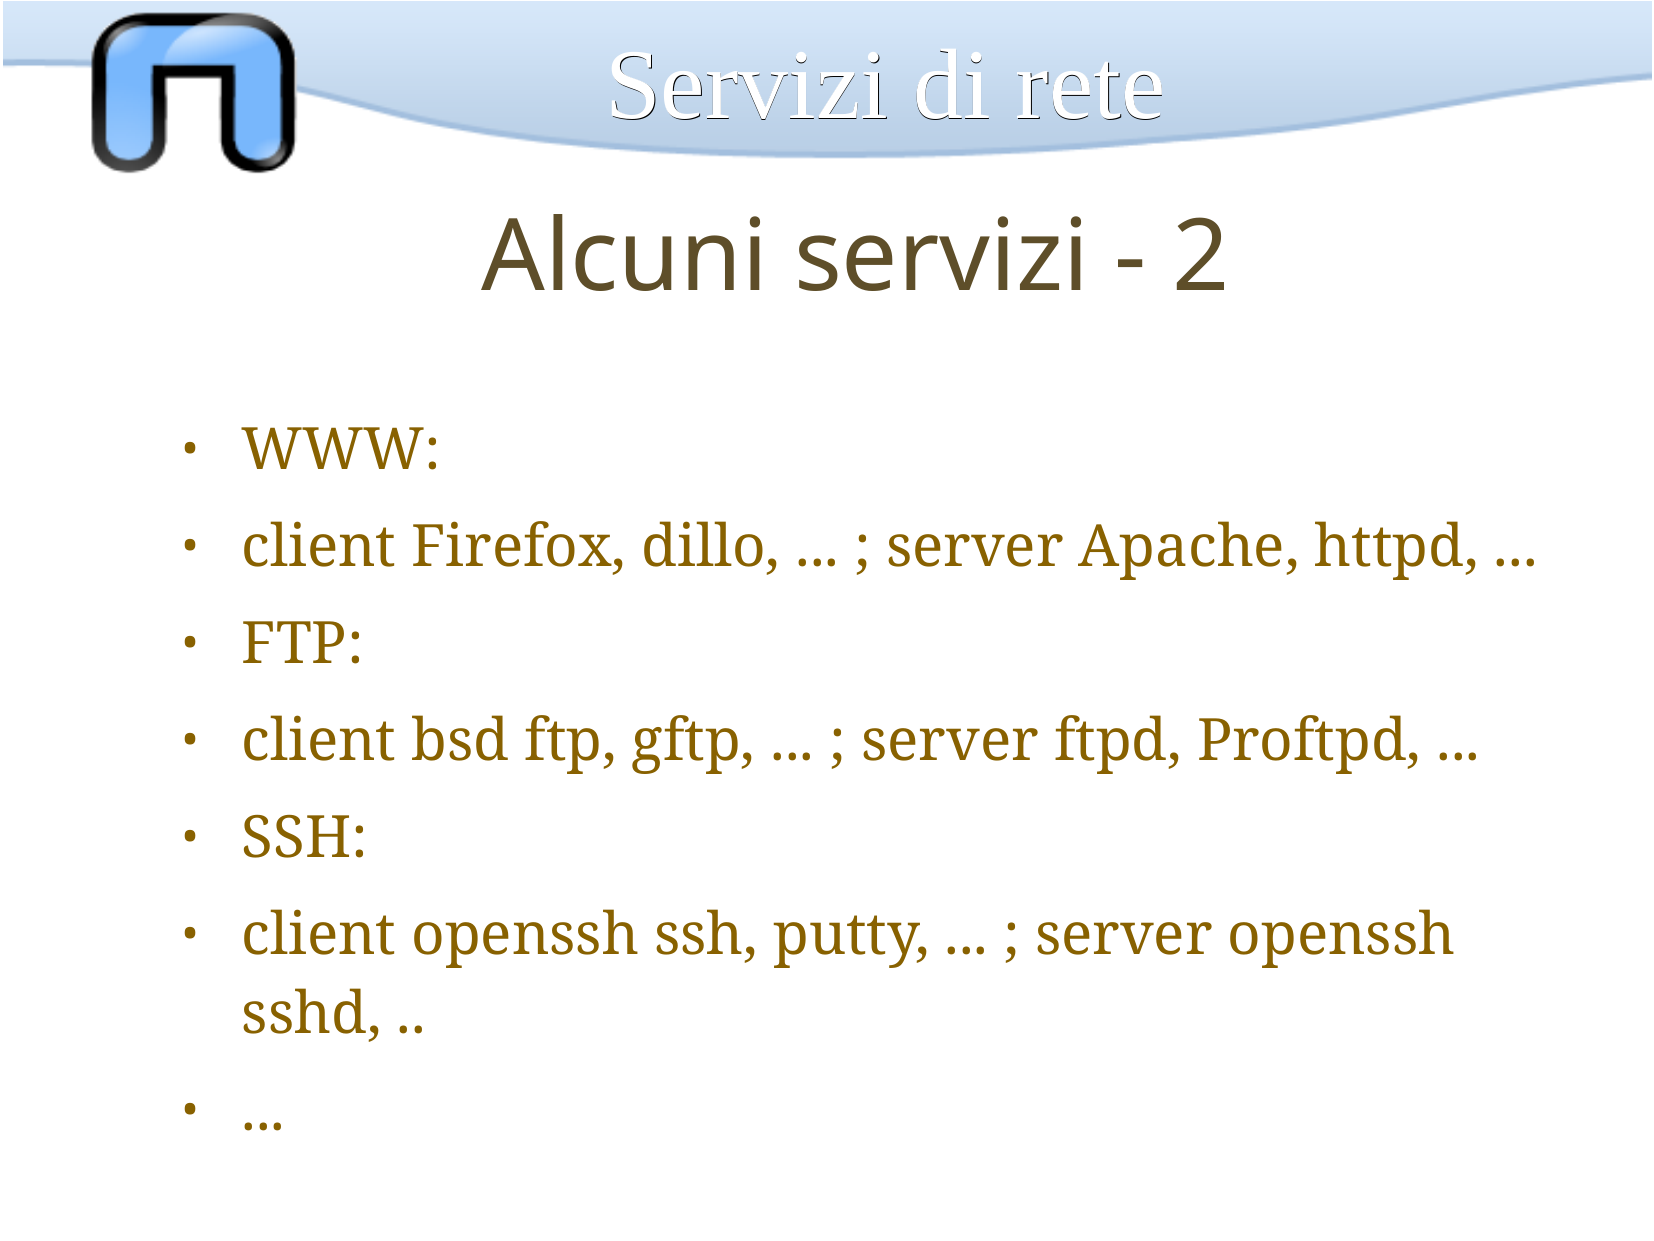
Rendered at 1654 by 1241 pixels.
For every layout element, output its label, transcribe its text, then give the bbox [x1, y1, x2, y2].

title Alcuni servizi - 2 [147, 211, 1565, 414]
list WWW: client Firefox, dillo, ... ; server Apache, httpd, ... FTP: client bsd ftp, gftp, ... ; server ftpd, Proftpd, ... SSH: client openssh ssh, putty, ... ; server openssh sshd, .. ... [147, 414, 1565, 1241]
picture [0, 0, 1654, 1241]
text_box Servizi di rete [590, 29, 1182, 266]
